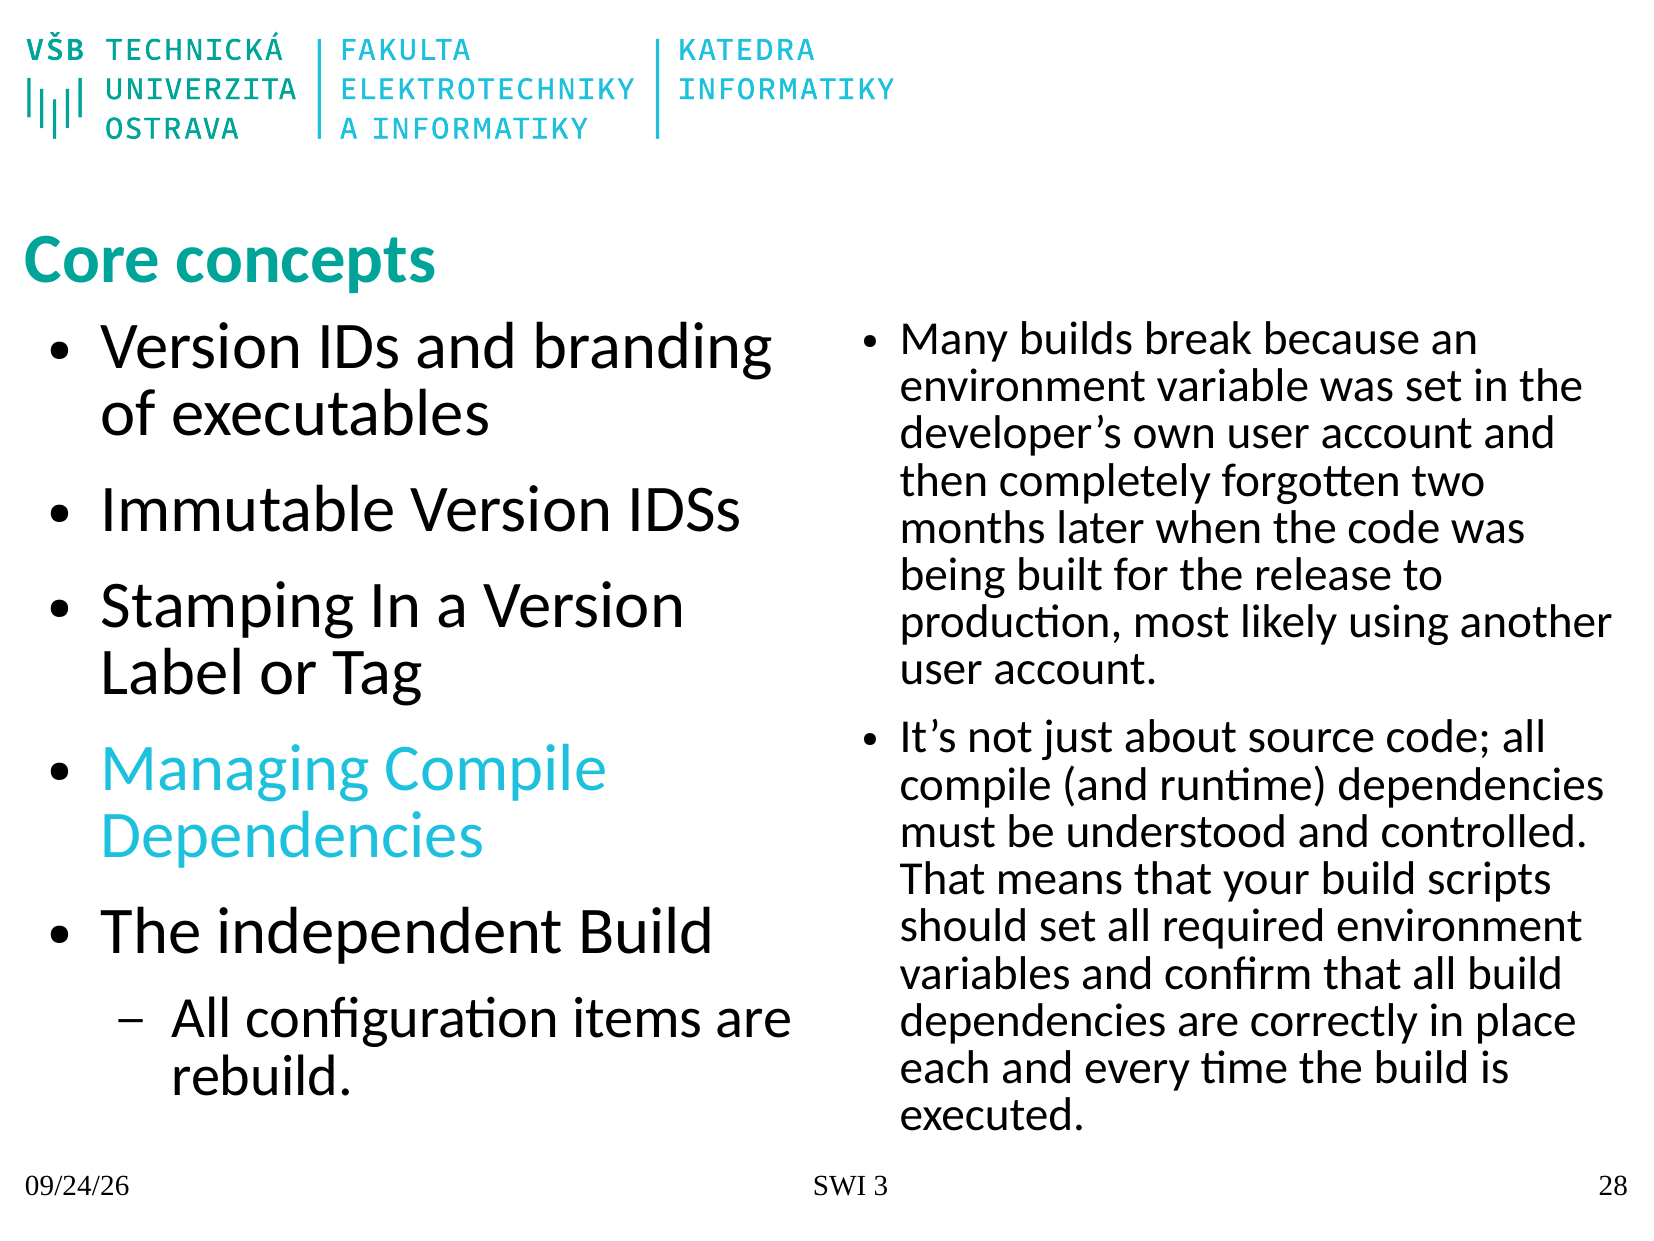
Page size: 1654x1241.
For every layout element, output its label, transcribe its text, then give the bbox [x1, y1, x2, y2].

picture [26, 31, 894, 139]
title Core concepts [24, 169, 1629, 300]
list Many builds break because an environment variable was set in the developer’s own user account and then completely forgotten two months later when the code was being built for the release to production, most likely using another user account. It’s not just about source code; all compile (and runtime) dependencies must be understood and controlled. That means that your build scripts should set all required environment variables and confirm that all build dependencies are correctly in place each and every time the build is executed. [849, 318, 1630, 1146]
list Version IDs and branding of executables Immutable Version IDSs Stamping In a Version Label or Tag Managing Compile Dependencies The independent Build All configuration items are rebuild. [30, 318, 811, 1146]
